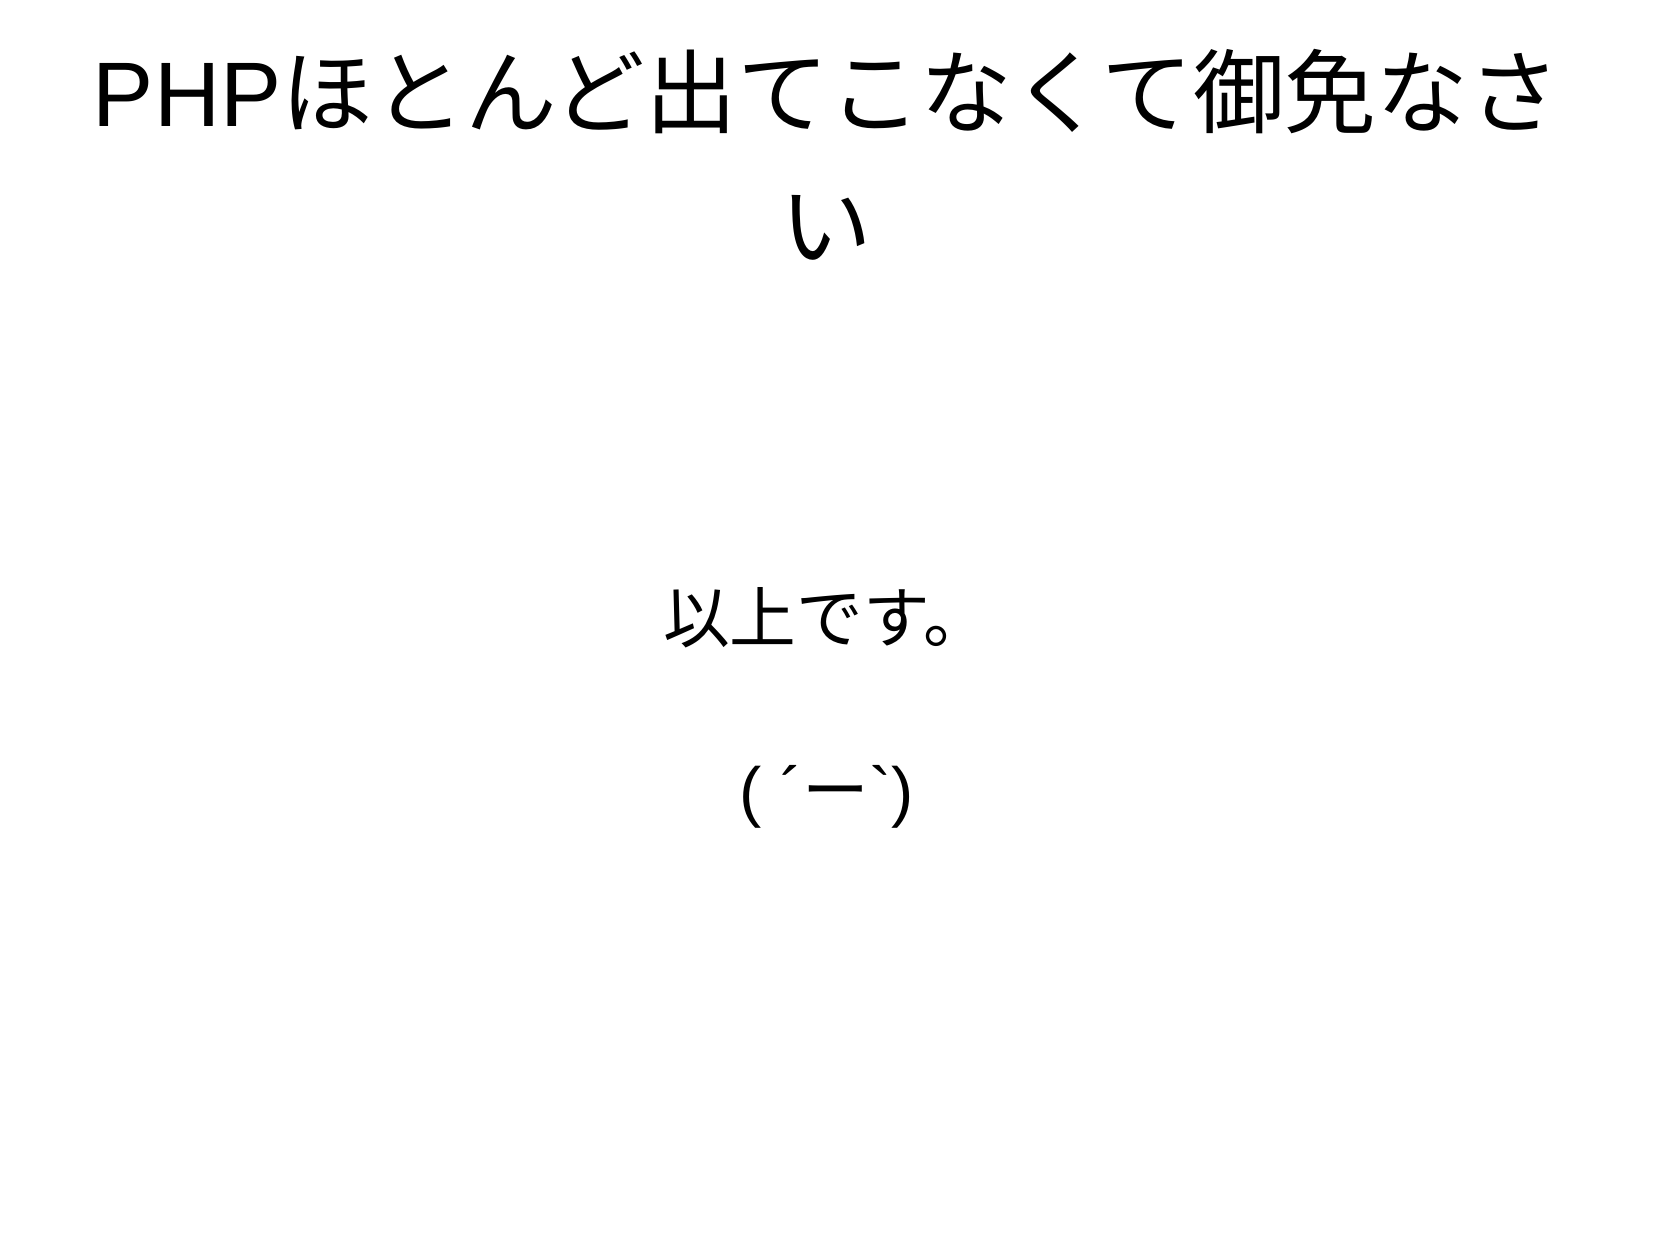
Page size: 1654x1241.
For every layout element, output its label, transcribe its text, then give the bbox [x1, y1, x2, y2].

subtitle 以上です。 ( ´ー`) [82, 297, 1571, 1102]
title PHPほとんど出てこなくて御免なさい [82, 56, 1571, 250]
